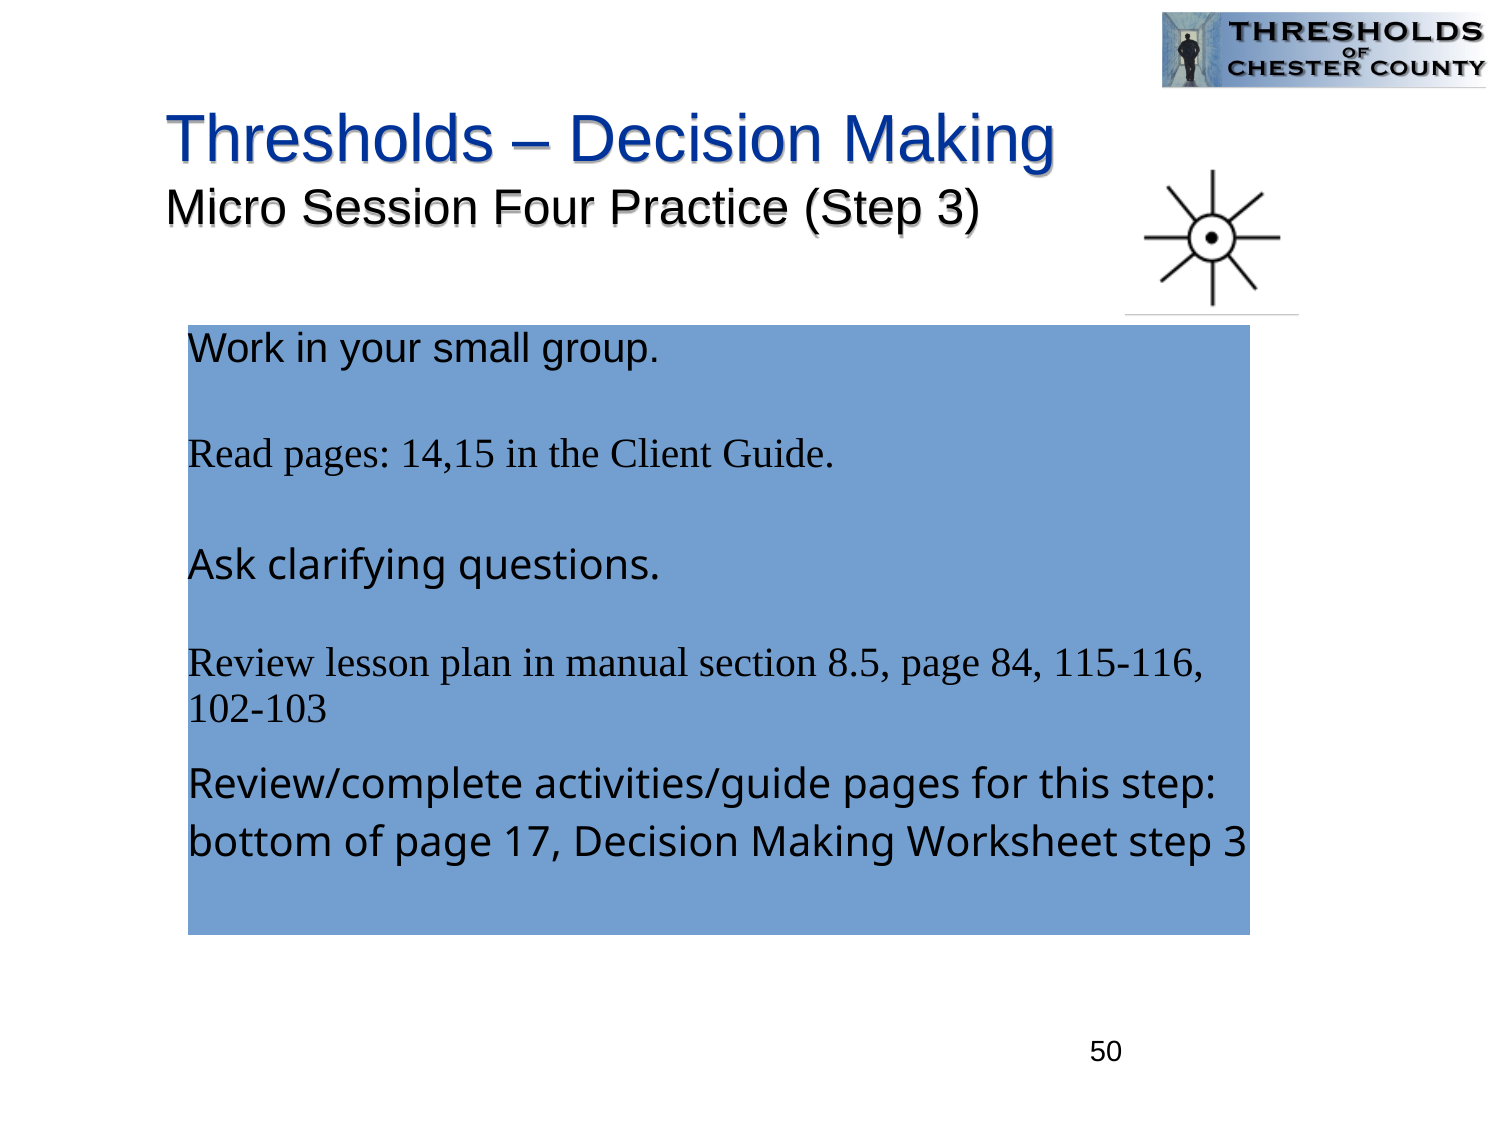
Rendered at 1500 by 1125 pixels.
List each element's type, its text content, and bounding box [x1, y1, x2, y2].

title Thresholds – Decision Making Micro Session Four Practice (Step 3) [150, 87, 1388, 238]
table_cell Review/complete activities/guide pages for this step: bottom of page 17, Decision Making Worksheet step 3 [188, 754, 1250, 935]
text_box 50 [1074, 1025, 1388, 1101]
table_cell Ask clarifying questions. [188, 535, 1250, 639]
picture [1125, 162, 1300, 314]
table_cell Read pages: 14,15 in the Client Guide. [188, 430, 1250, 535]
table_header Work in your small group. [188, 325, 1250, 430]
table_cell Review lesson plan in manual section 8.5, page 84, 115-116, 102-103 [188, 639, 1250, 754]
